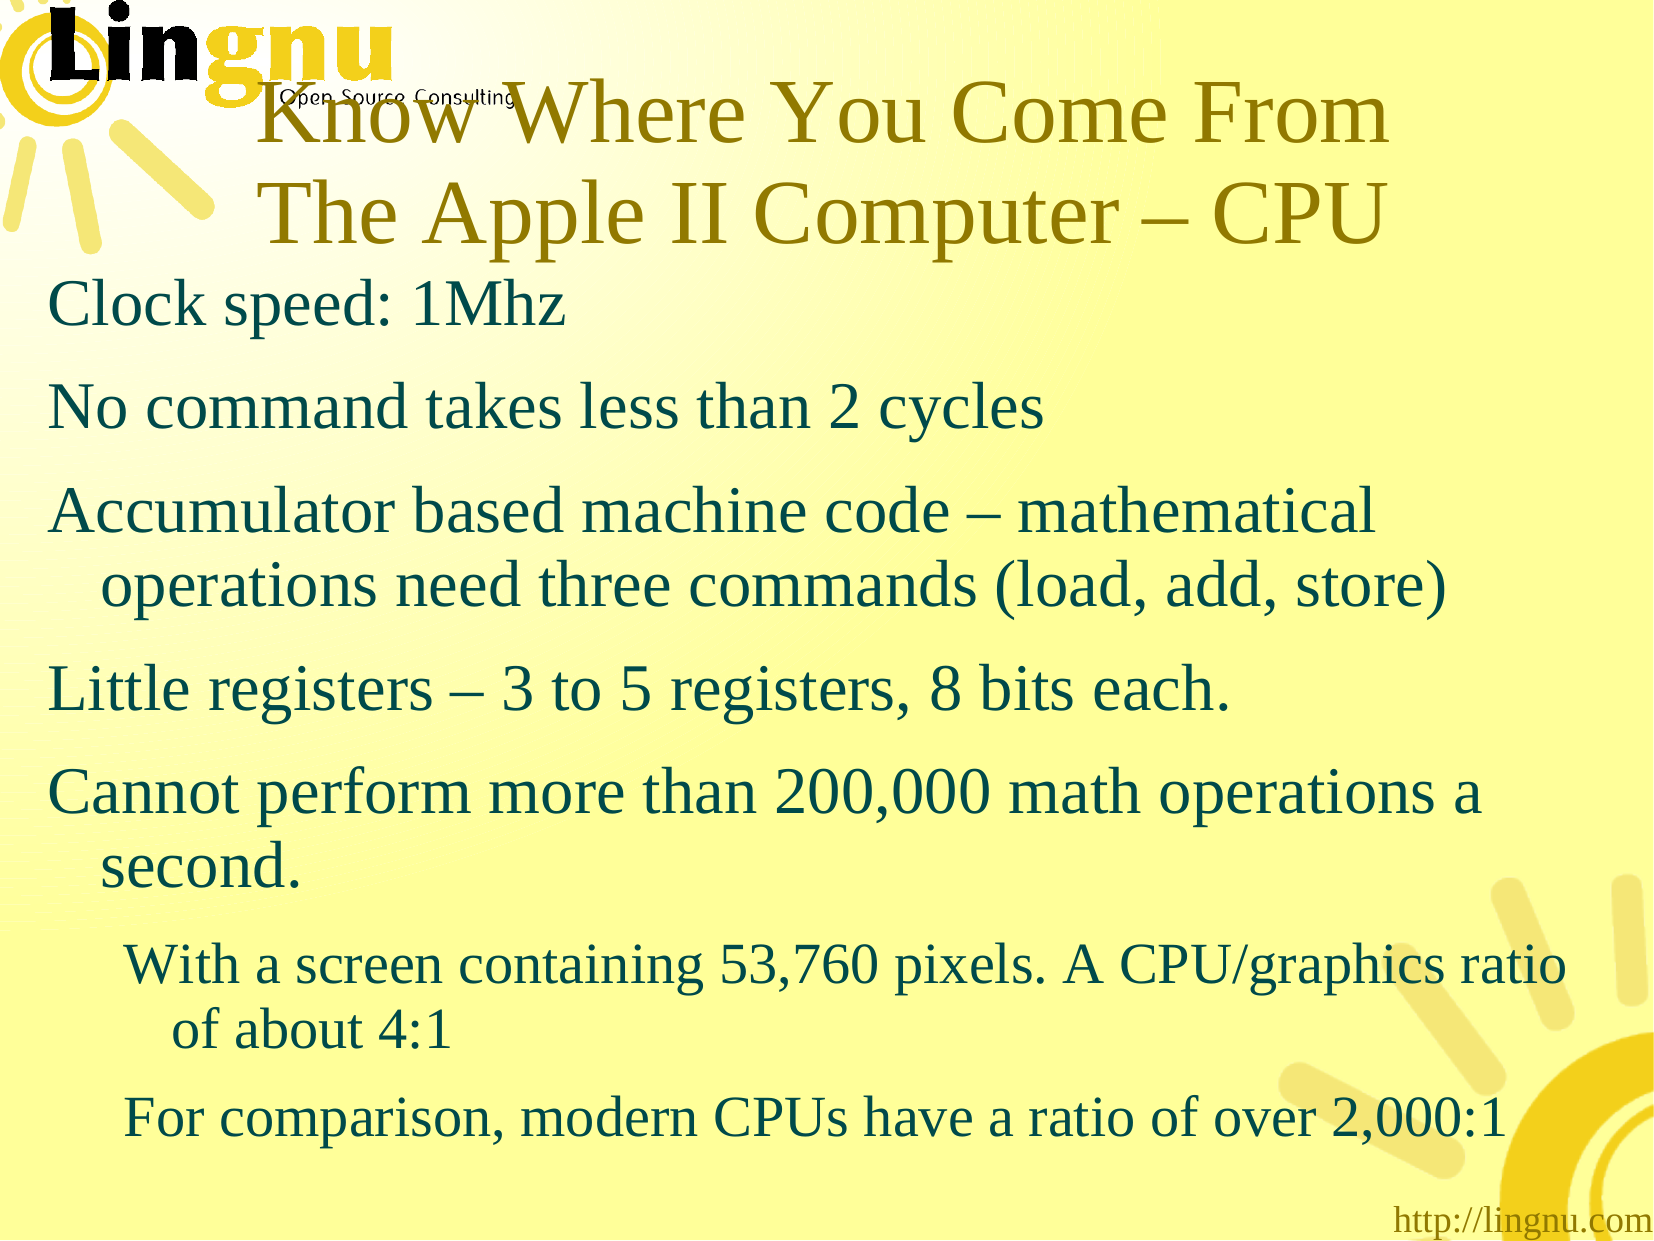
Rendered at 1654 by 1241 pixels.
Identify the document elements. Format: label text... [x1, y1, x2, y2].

list Clock speed: 1Mhz No command takes less than 2 cycles Accumulator based machine code – mathematical operations need three commands (load, add, store) Little registers – 3 to 5 registers, 8 bits each. Cannot perform more than 200,000 math operations a second. With a screen containing 53,760 pixels. A CPU/graphics ratio of about 4:1 For comparison, modern CPUs have a ratio of over 2,000:1 [29, 265, 1625, 1211]
title Know Where You Come From The Apple II Computer – CPU [118, 58, 1531, 265]
picture [1256, 871, 1654, 1241]
picture [0, 0, 516, 256]
